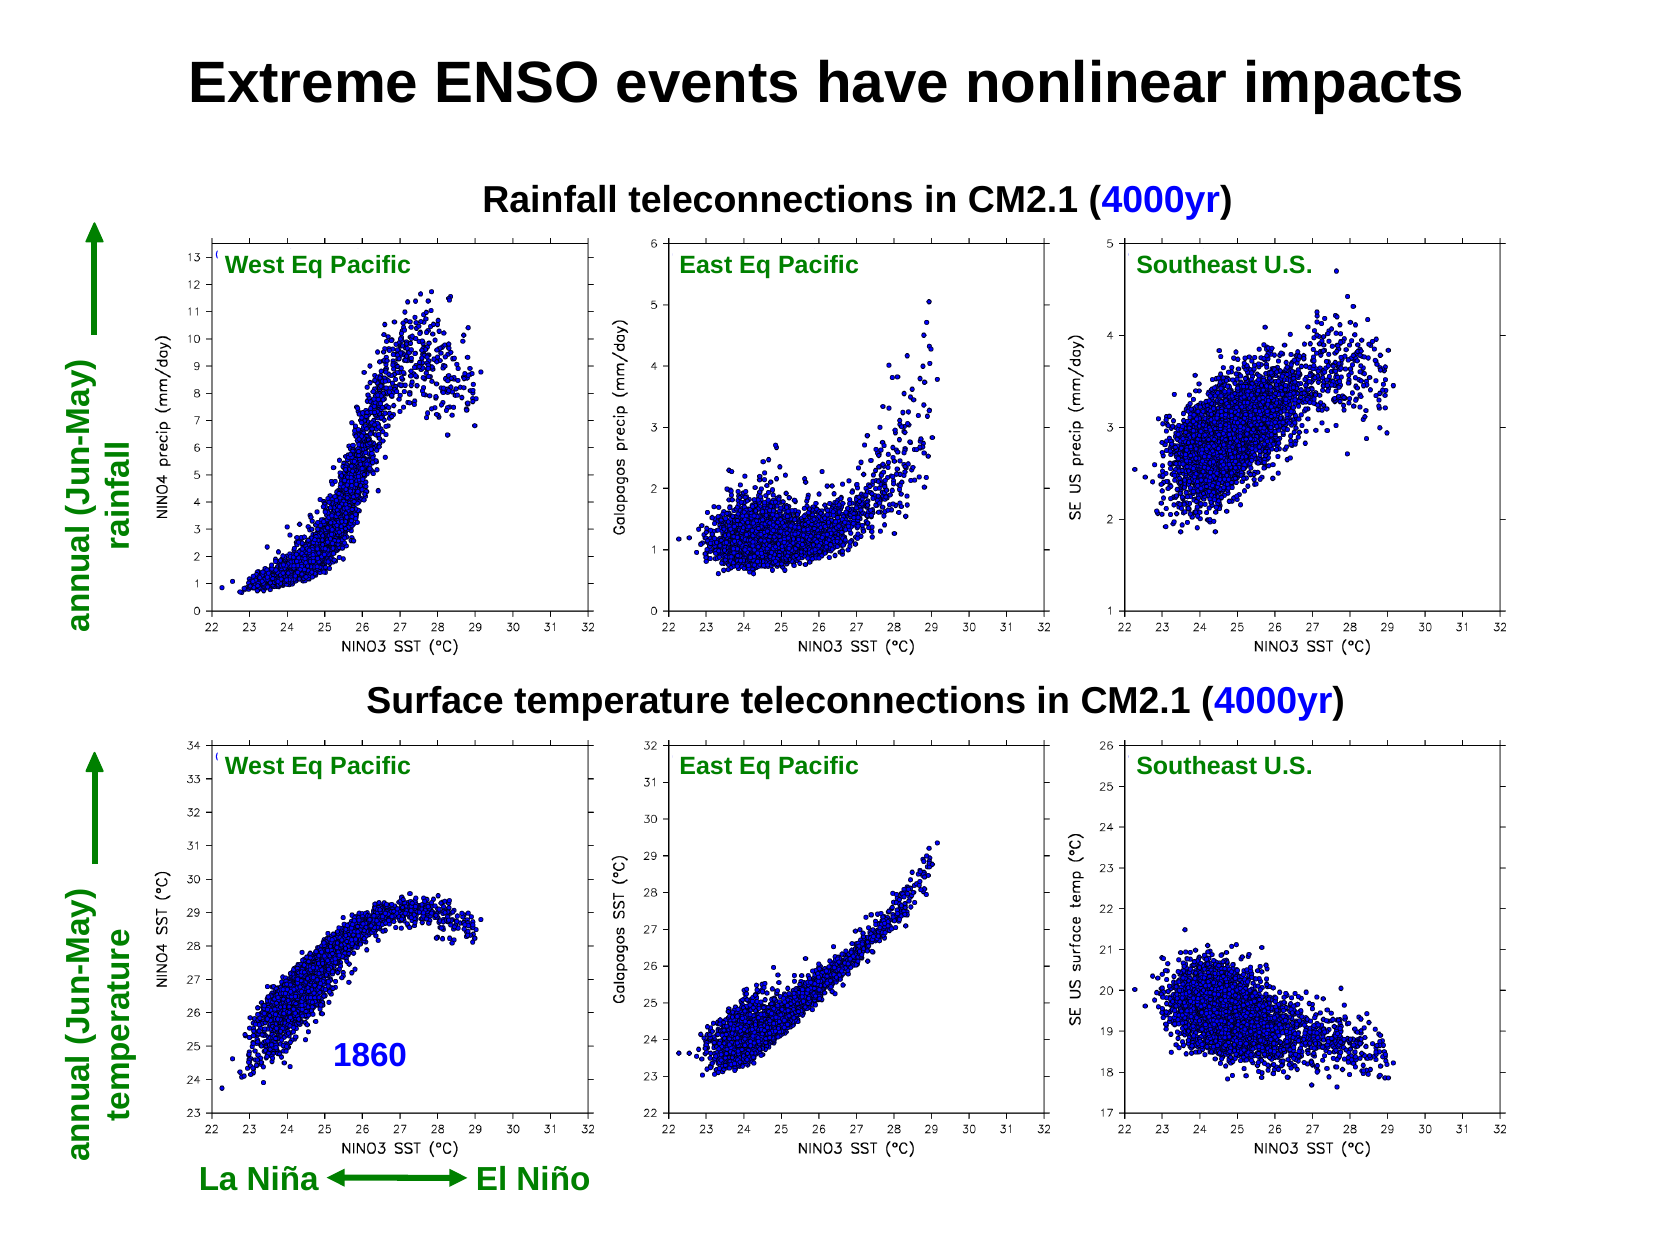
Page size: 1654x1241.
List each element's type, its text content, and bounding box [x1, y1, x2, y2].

text_box East Eq Pacific [672, 749, 908, 780]
text_box La Niña [198, 1156, 405, 1197]
text_box West Eq Pacific [217, 749, 461, 780]
text_box annual (Jun-May) temperature [55, 874, 136, 1177]
text_box Rainfall teleconnections in CM2.1 (4000yr) [210, 175, 1505, 221]
text_box El Niño [405, 1156, 591, 1197]
text_box East Eq Pacific [672, 248, 908, 279]
text_box Surface temperature teleconnections in CM2.1 (4000yr) [210, 676, 1501, 722]
text_box annual (Jun-May) rainfall [55, 344, 136, 648]
picture [142, 172, 1514, 1179]
text_box Extreme ENSO events have nonlinear impacts [39, 44, 1615, 115]
text_box Southeast U.S. [1129, 248, 1324, 279]
text_box West Eq Pacific [217, 248, 461, 279]
text_box 1860 [319, 1033, 421, 1074]
text_box [144, 675, 1538, 737]
text_box Southeast U.S. [1129, 749, 1324, 780]
text_box [144, 146, 1538, 232]
